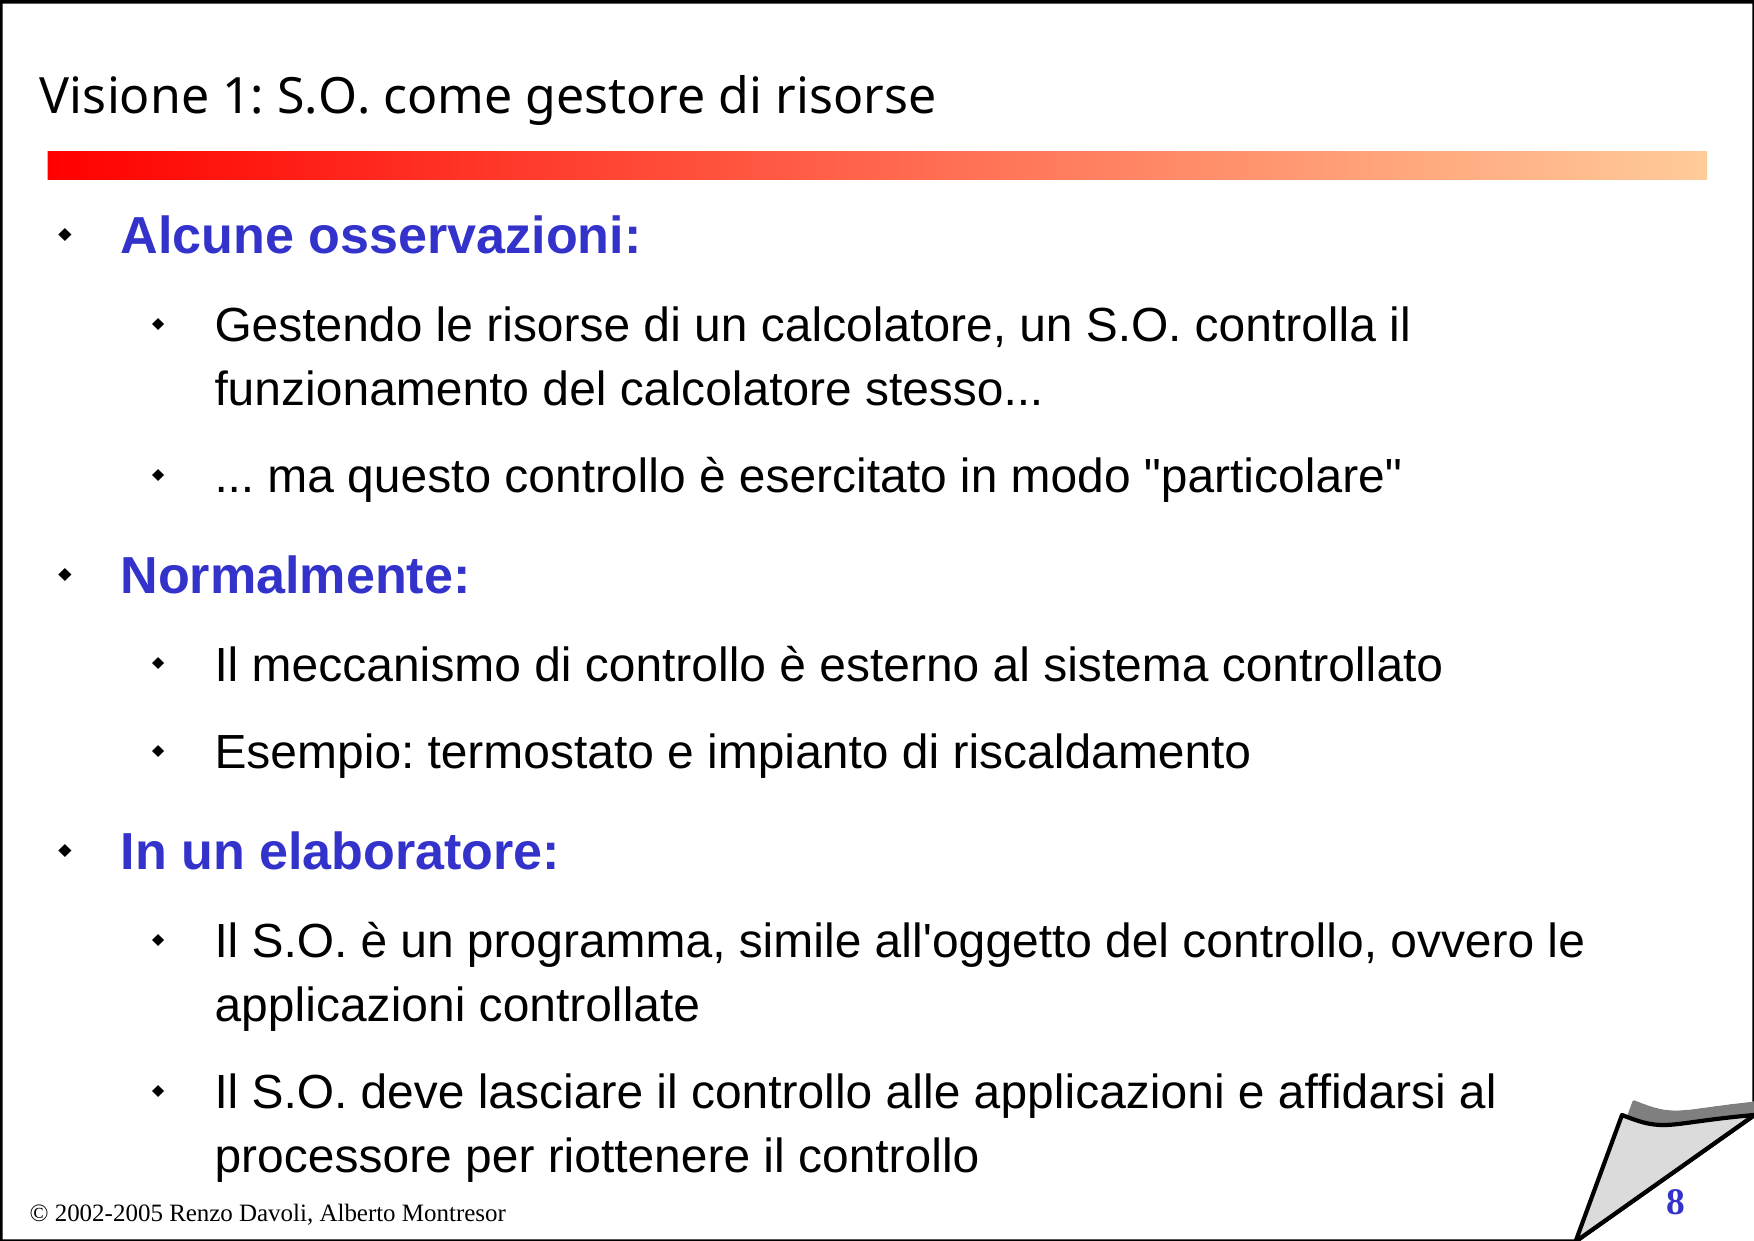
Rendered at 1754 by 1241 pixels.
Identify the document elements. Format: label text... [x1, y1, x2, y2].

title Visione 1: S.O. come gestore di risorse [40, 49, 1713, 144]
list Alcune osservazioni: Gestendo le risorse di un calcolatore, un S.O. controlla il funzionamento del calcolatore stesso... ... ma questo controllo è esercitato in modo "particolare" Normalmente: Il meccanismo di controllo è esterno al sistema controllato Esempio: termostato e impianto di riscaldamento In un elaboratore: Il S.O. è un programma, simile all'oggetto del controllo, ovvero le applicazioni controllate Il S.O. deve lasciare il controllo alle applicazioni e affidarsi al processore per riottenere il controllo [58, 206, 1696, 1192]
